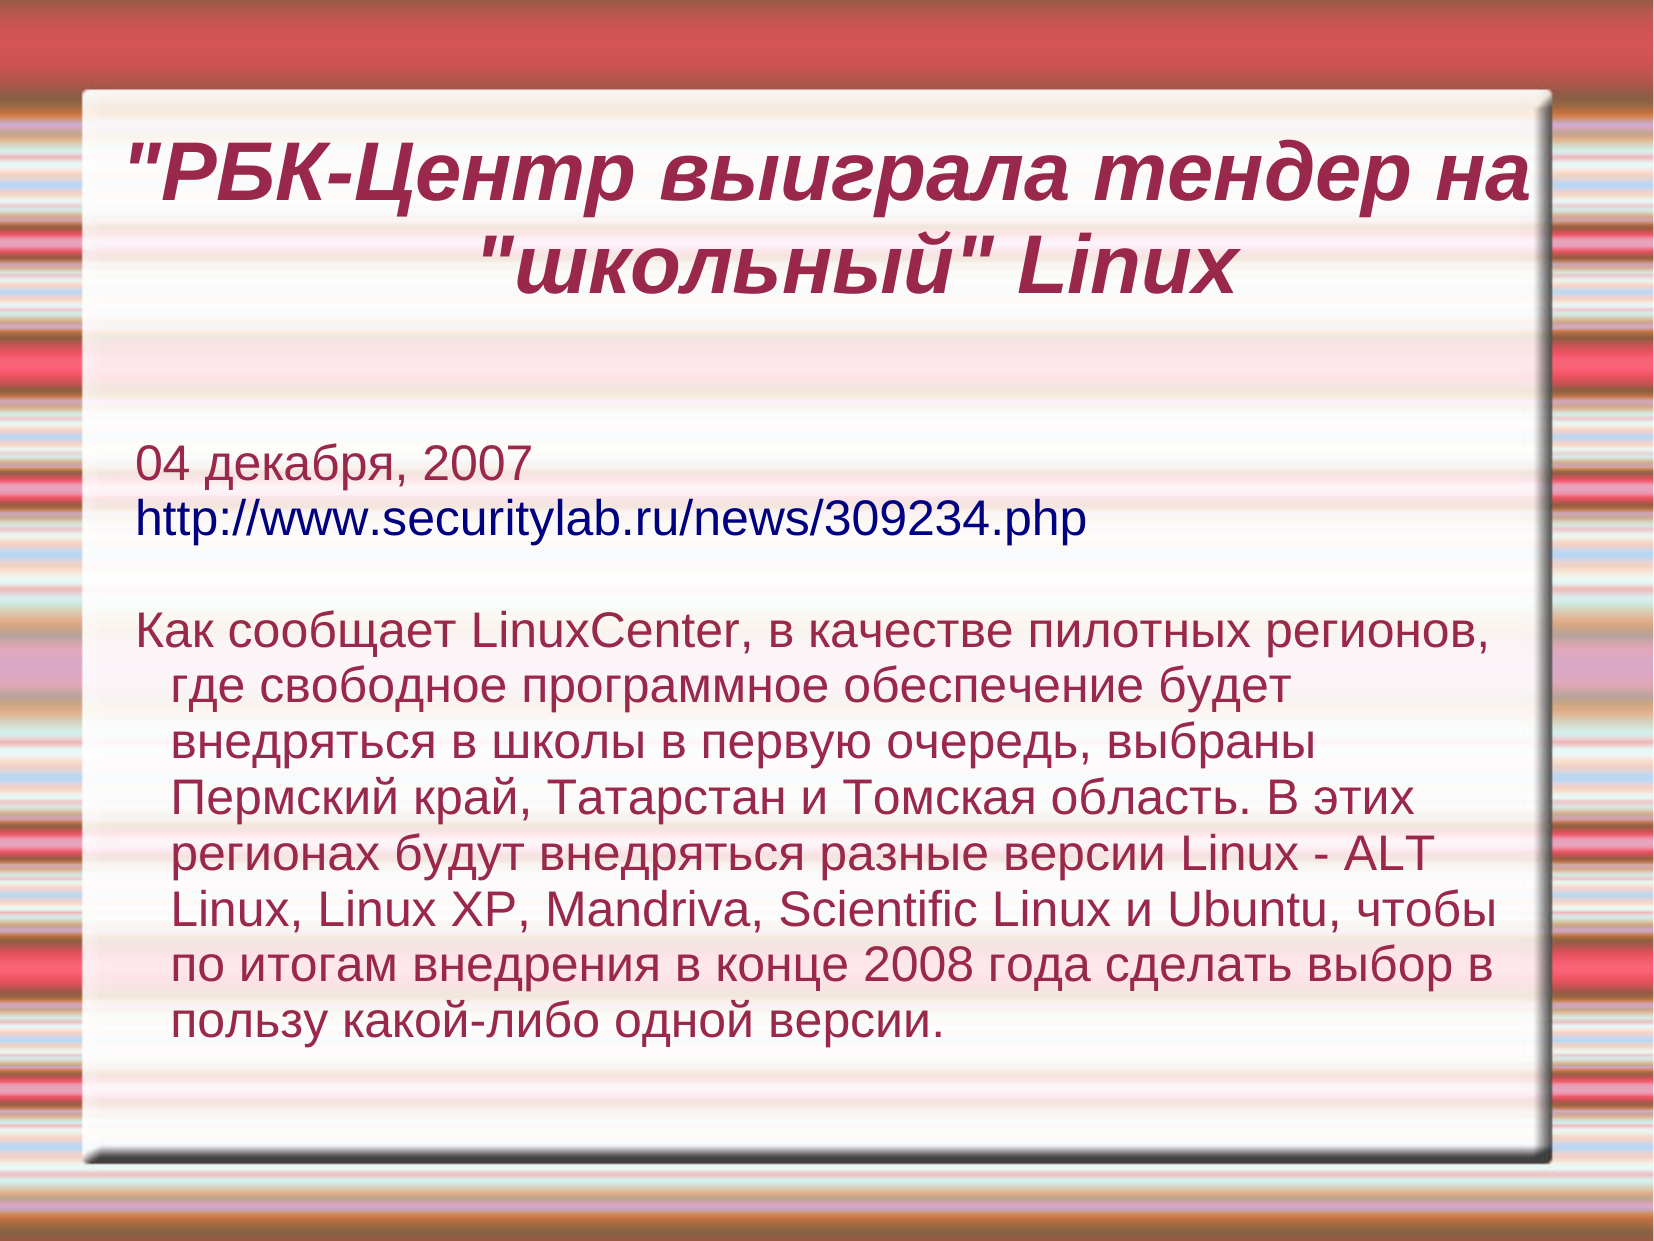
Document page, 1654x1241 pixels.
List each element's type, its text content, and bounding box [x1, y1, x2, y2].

title "РБК-Центр выиграла тендер на "школьный" Linux [121, 114, 1534, 322]
subtitle 04 декабря, 2007 http://www.securitylab.ru/news/309234.php Как сообщает LinuxCenter, в качестве пилотных регионов, где свободное программное обеспечение будет внедряться в школы в первую очередь, выбраны Пермский край, Татарстан и Томская область. В этих регионах будут внедряться разные версии Linux - ALT Linux, Linux XP, Mandriva, Scientific Linux и Ubuntu, чтобы по итогам внедрения в конце 2008 года сделать выбор в пользу какой-либо одной версии. [134, 350, 1516, 1133]
picture [0, 0, 1654, 1241]
